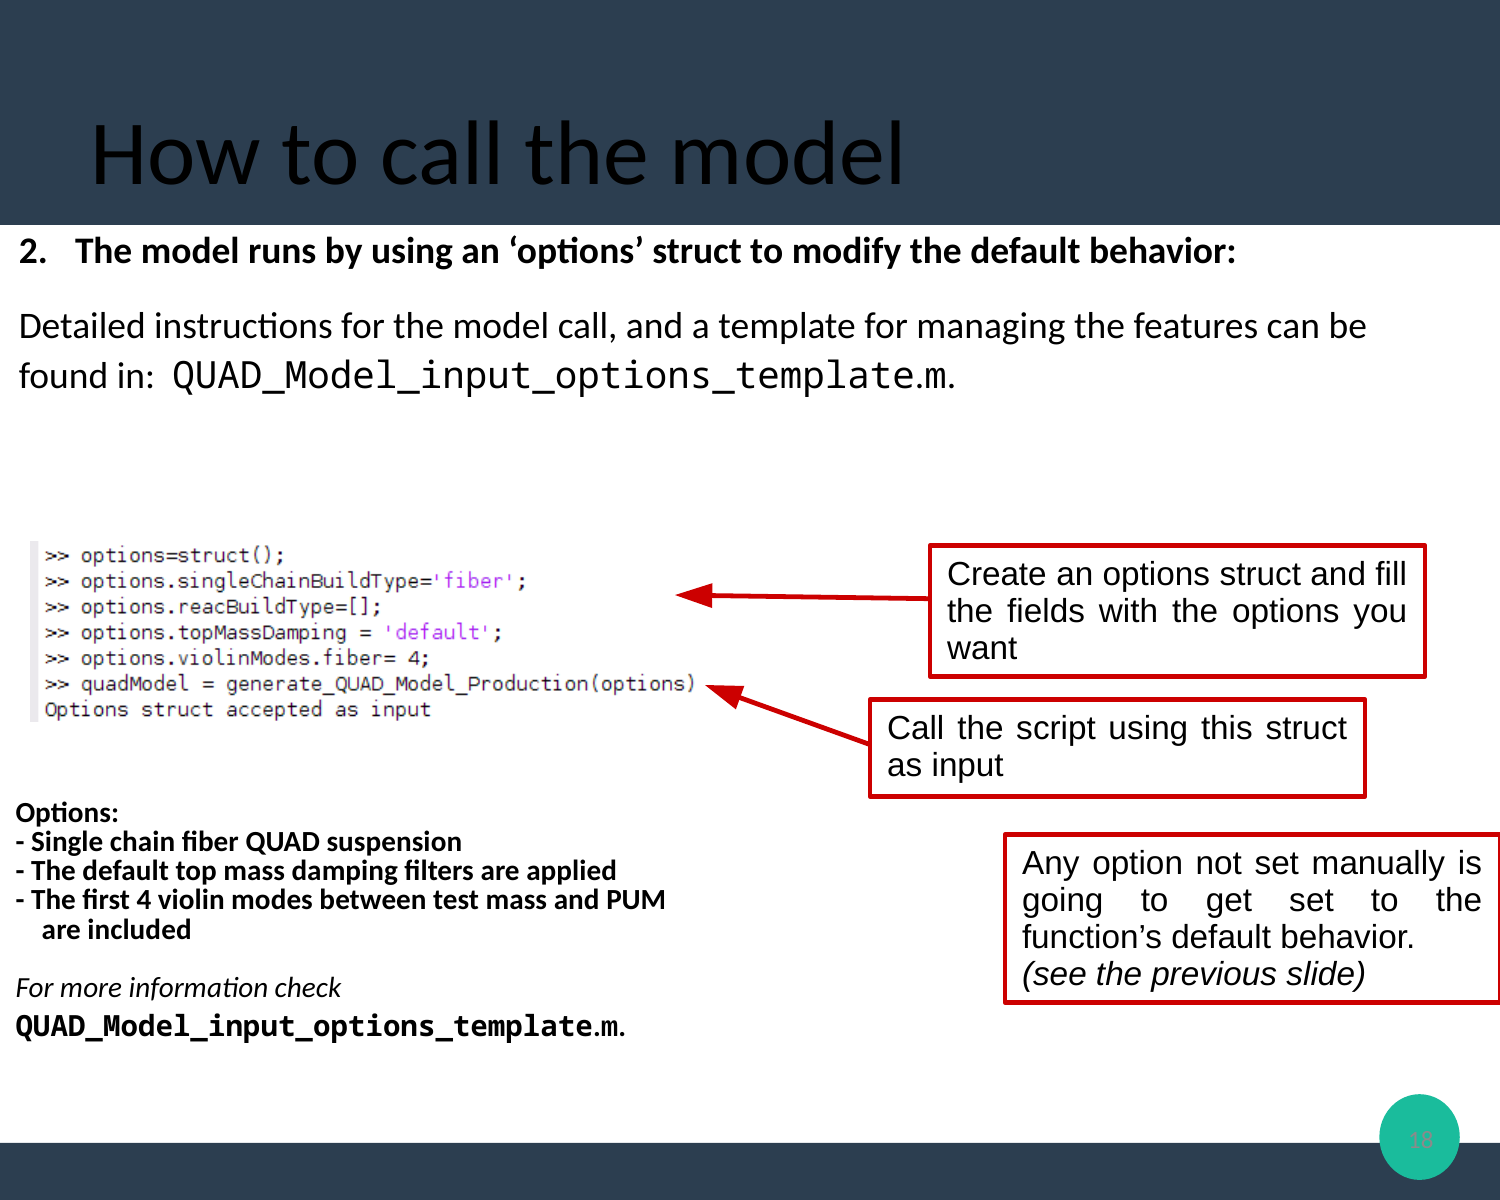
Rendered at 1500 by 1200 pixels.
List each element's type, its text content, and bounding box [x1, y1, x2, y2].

text_box Any option not set manually is going to get set to the function’s default behavior. (see the previous slide) [1141, 834, 1500, 1003]
picture [30, 541, 727, 722]
slide_number <number> [1098, 1106, 1449, 1171]
text_box The model runs by using an ‘options’ struct to modify the default behavior: Detailed instructions for the model call, and a template for managing the features can be found in: QUAD_Model_input_options_template.m. [4, 227, 1473, 463]
text_box Call the script using this struct as input [870, 699, 1366, 797]
title How to call the model [75, 47, 1425, 227]
text_box Create an options struct and fill the fields with the options you want [930, 545, 1426, 677]
text_box Options: - Single chain fiber QUAD suspension - The default top mass damping filters are applied - The first 4 violin modes between test mass and PUM are included For more information check QUAD_Model_input_options_template.m. [0, 792, 1141, 1152]
